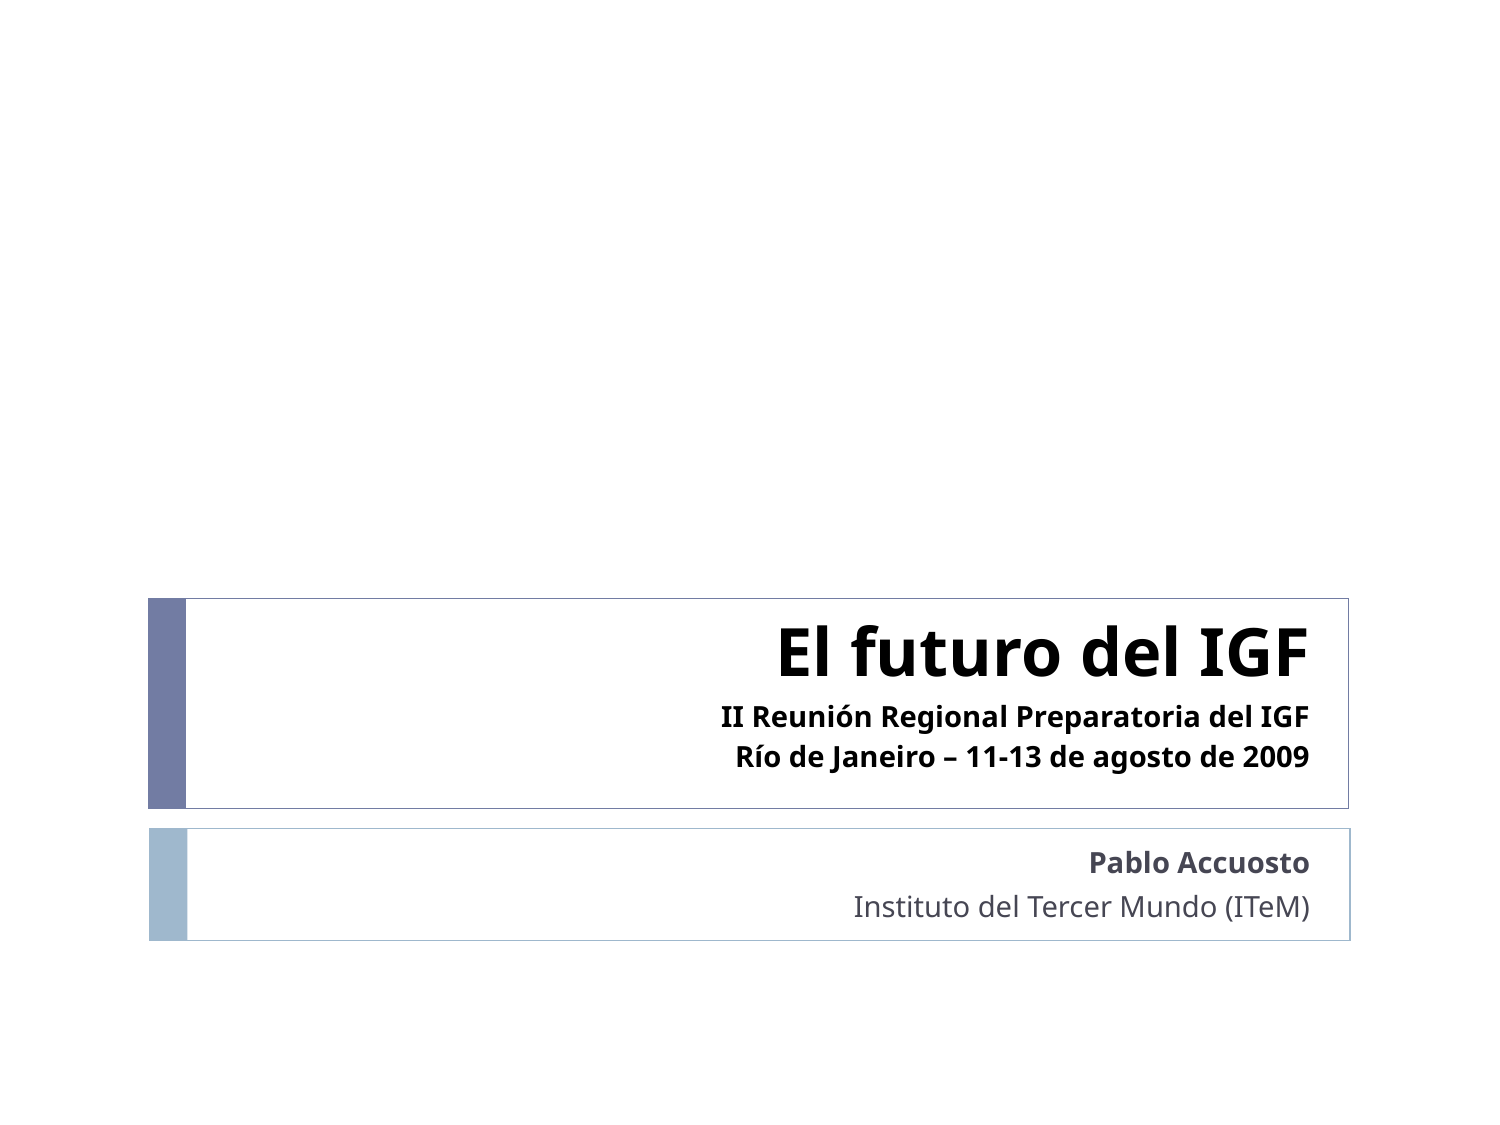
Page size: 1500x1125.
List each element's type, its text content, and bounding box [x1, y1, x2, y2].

text_box Pablo Accuosto Instituto del Tercer Mundo (ITeM) [200, 840, 1326, 929]
title El futuro del IGF II Reunión Regional Preparatoria del IGF Río de Janeiro – 11-13 de agosto de 2009 [200, 597, 1326, 801]
